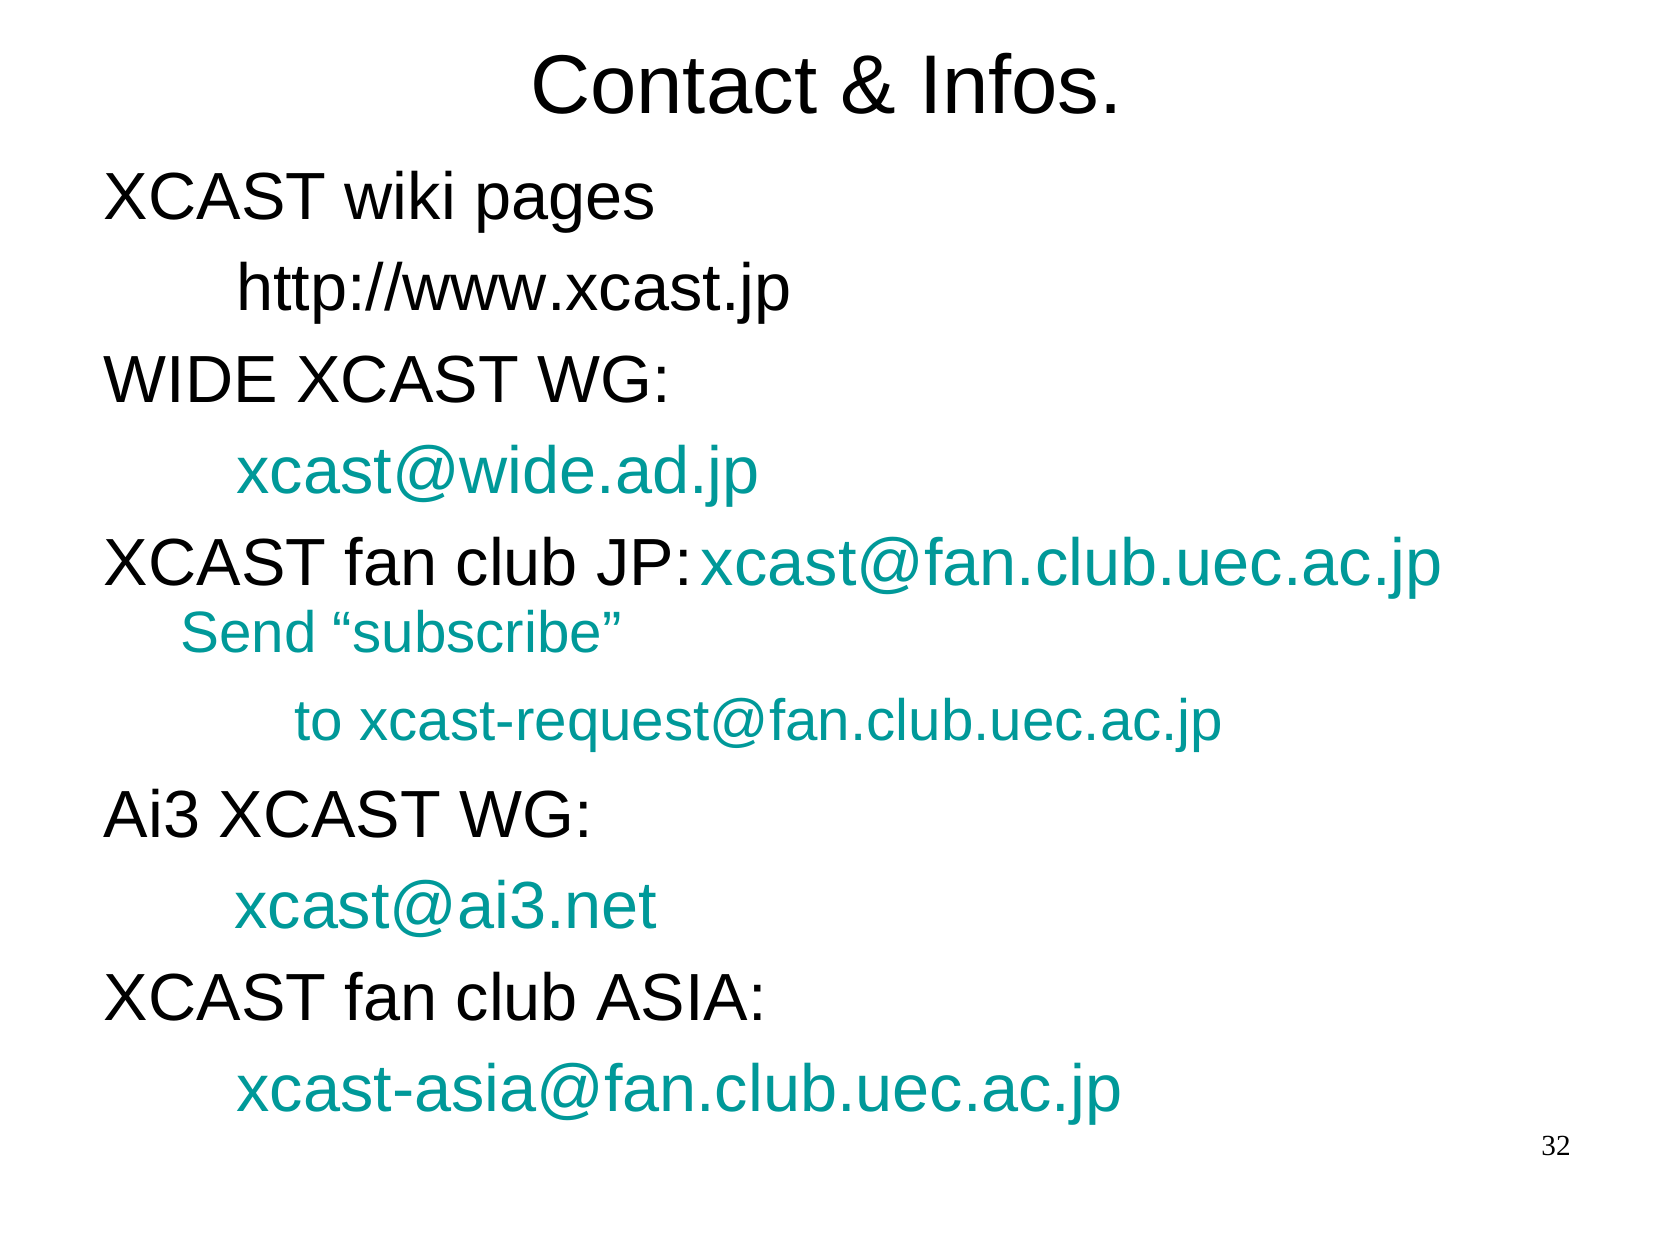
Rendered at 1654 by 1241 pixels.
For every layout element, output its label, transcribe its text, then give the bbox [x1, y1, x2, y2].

title Contact & Infos. [82, 21, 1571, 149]
list XCAST wiki pages http://www.xcast.jp WIDE XCAST WG: xcast@wide.ad.jp XCAST fan club JP: xcast@fan.club.uec.ac.jp Send “subscribe” to xcast-request@fan.club.uec.ac.jp Ai3 XCAST WG: xcast@ai3.net XCAST fan club ASIA: xcast-asia@fan.club.uec.ac.jp [71, 151, 1560, 1208]
